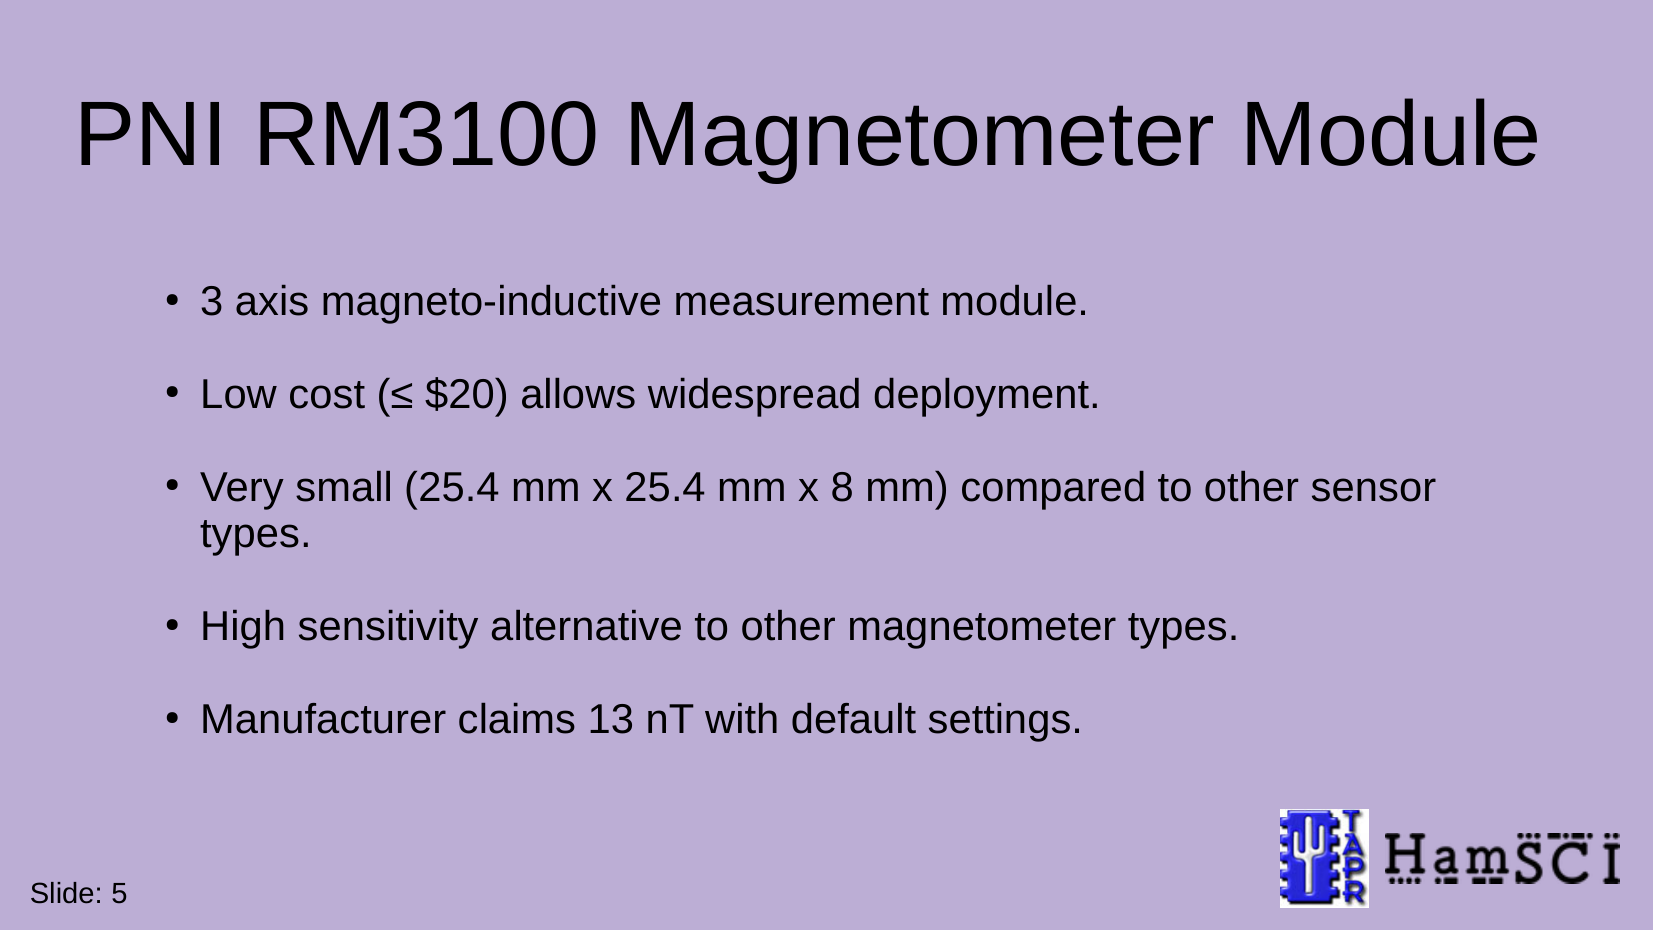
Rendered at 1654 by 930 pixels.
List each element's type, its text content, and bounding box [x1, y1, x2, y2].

picture [1385, 833, 1620, 884]
text_box PNI RM3100 Magnetometer Module [59, 75, 1559, 295]
text_box 3 axis magneto-inductive measurement module. Low cost (≤ $20) allows widespread deployment. Very small (25.4 mm x 25.4 mm x 8 mm) compared to other sensor types. High sensitivity alternative to other magnetometer types. Manufacturer claims 13 nT with default settings. [149, 269, 1455, 871]
picture [1280, 871, 1369, 908]
